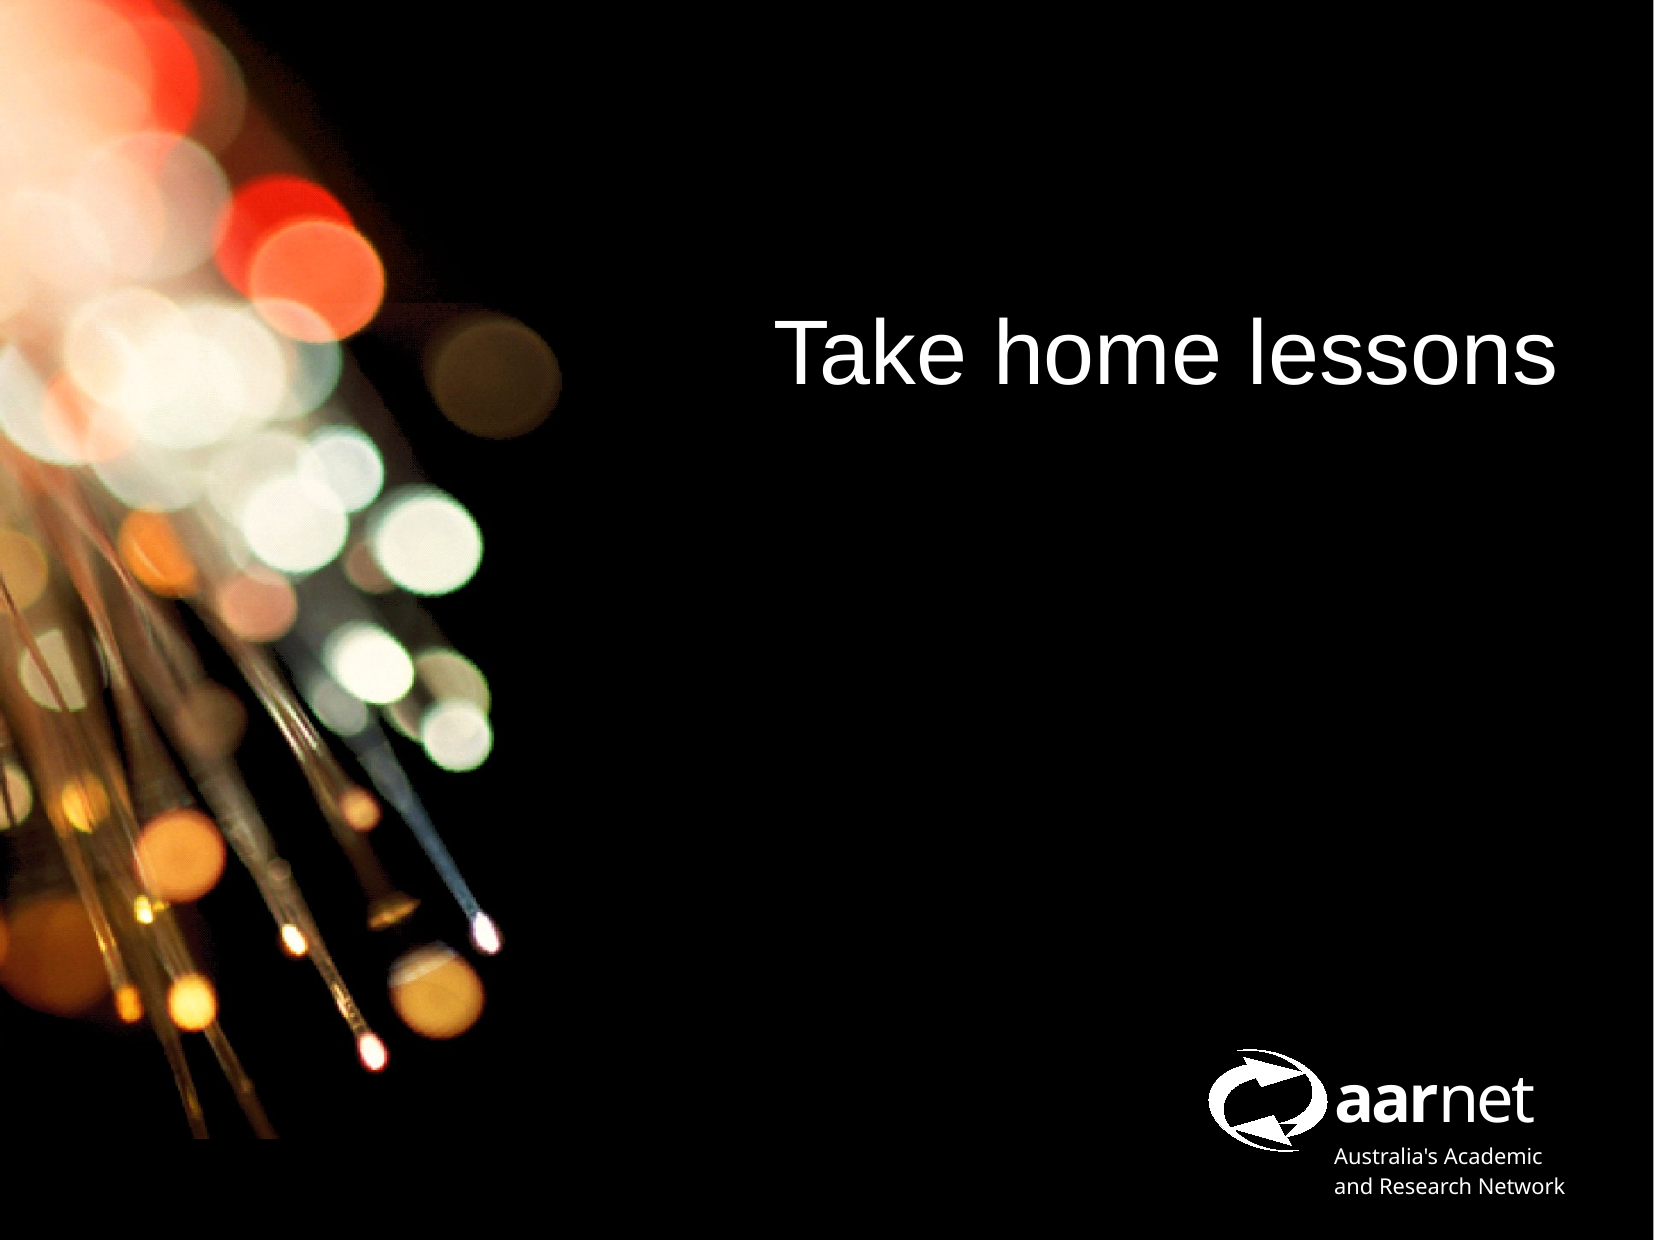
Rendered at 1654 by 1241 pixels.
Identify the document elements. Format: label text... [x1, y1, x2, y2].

text_box aarnet Australia's Academic and Research Network [1319, 1043, 1595, 1192]
picture [0, 0, 564, 1139]
title Take home lessons [554, 195, 1561, 510]
text_box [1208, 1049, 1328, 1152]
